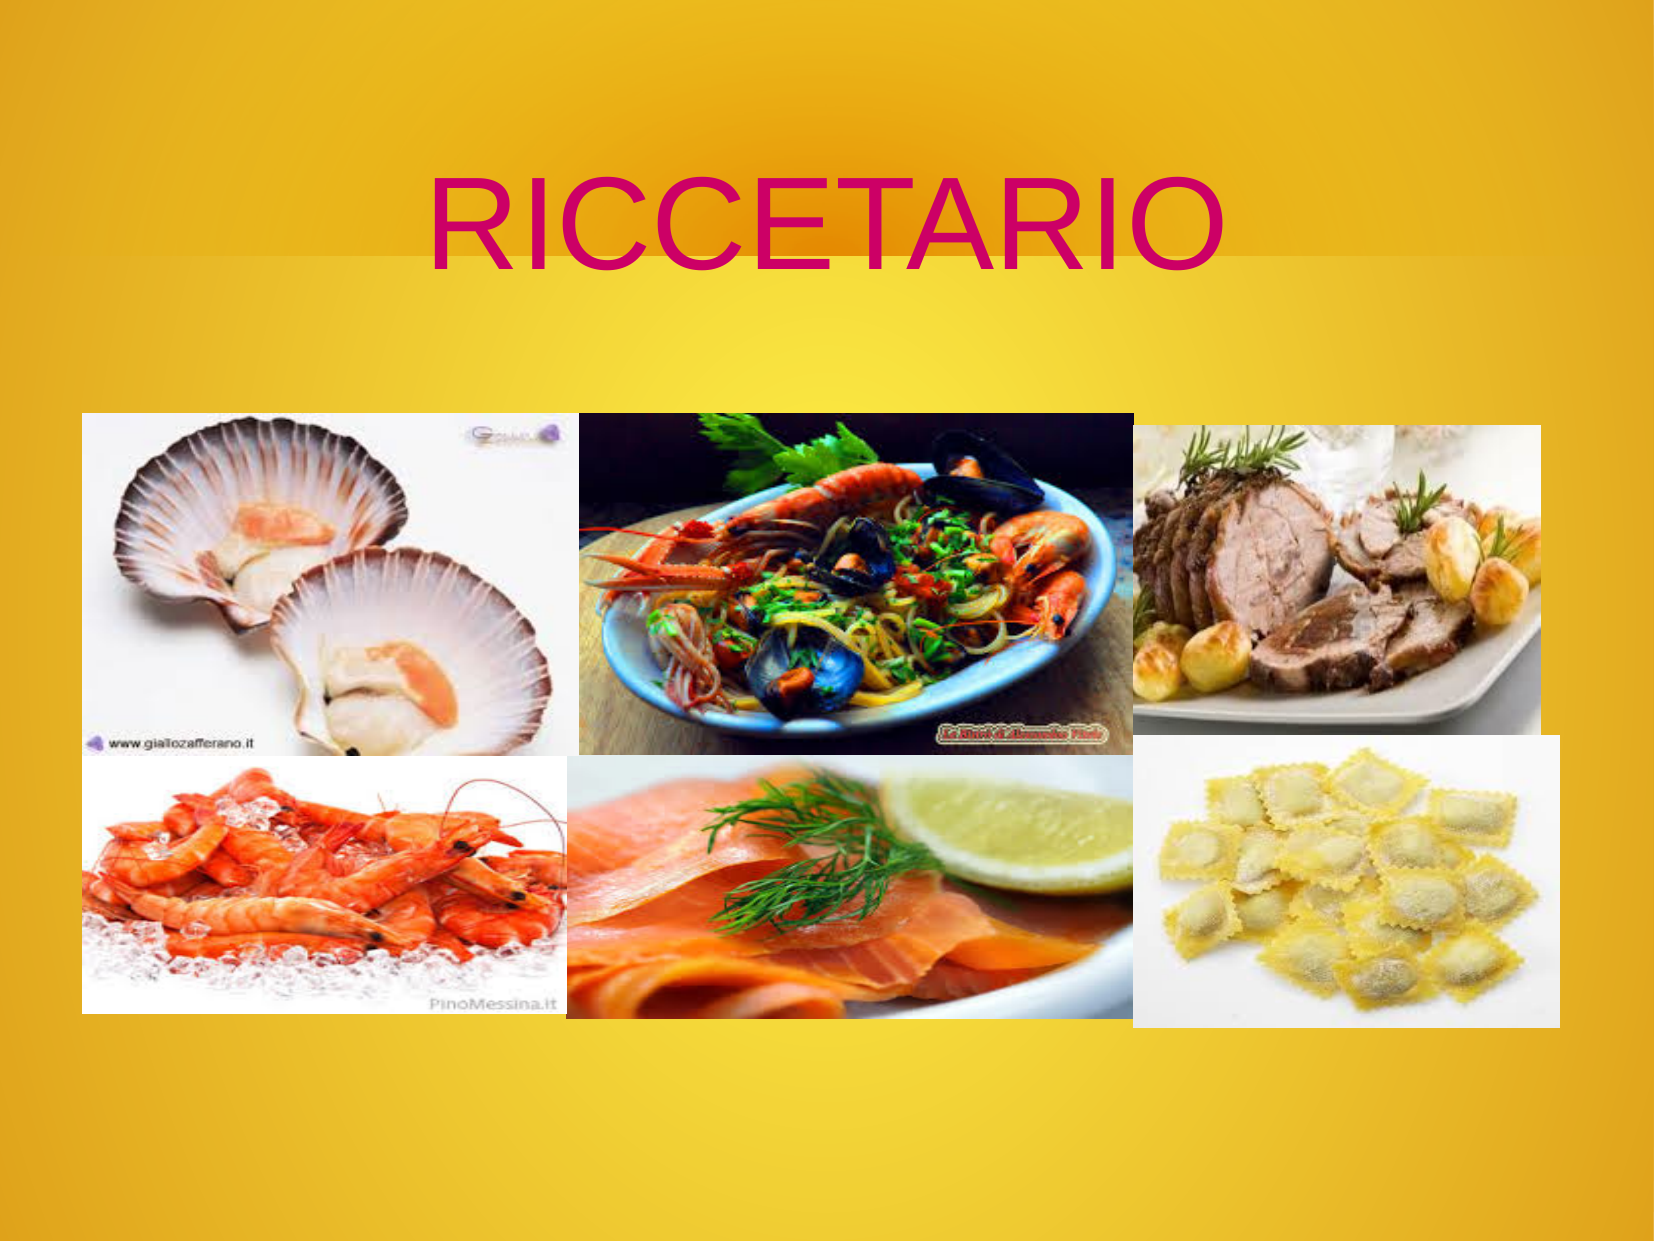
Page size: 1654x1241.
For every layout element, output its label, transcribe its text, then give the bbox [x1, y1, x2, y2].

title RICCETARIO [82, 2, 1571, 297]
picture [82, 413, 1560, 1028]
